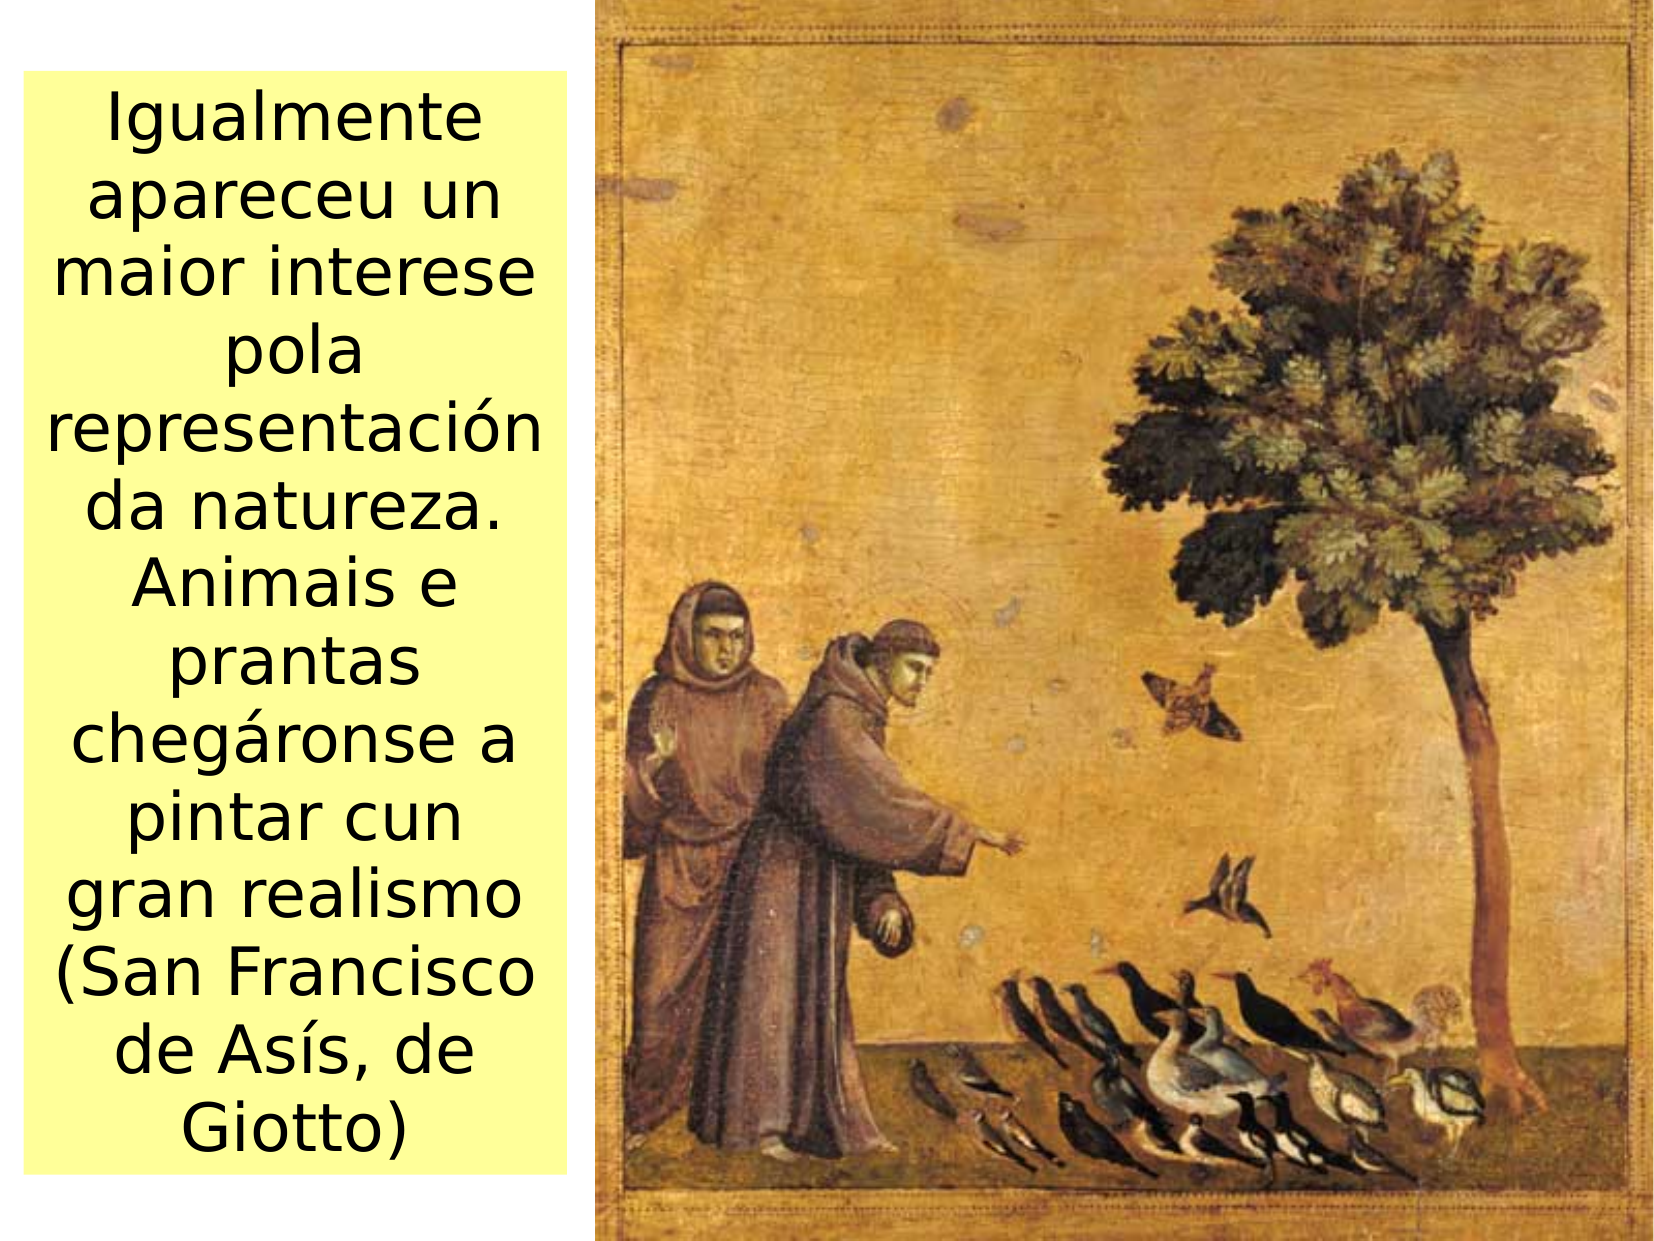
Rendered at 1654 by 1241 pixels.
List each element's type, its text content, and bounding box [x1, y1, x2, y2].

text_box Igualmente apareceu un maior interese pola representación da natureza. Animais e prantas chegáronse a pintar cun gran realismo (San Francisco de Asís, de Giotto) [23, 70, 567, 1175]
picture [595, 0, 1654, 1241]
